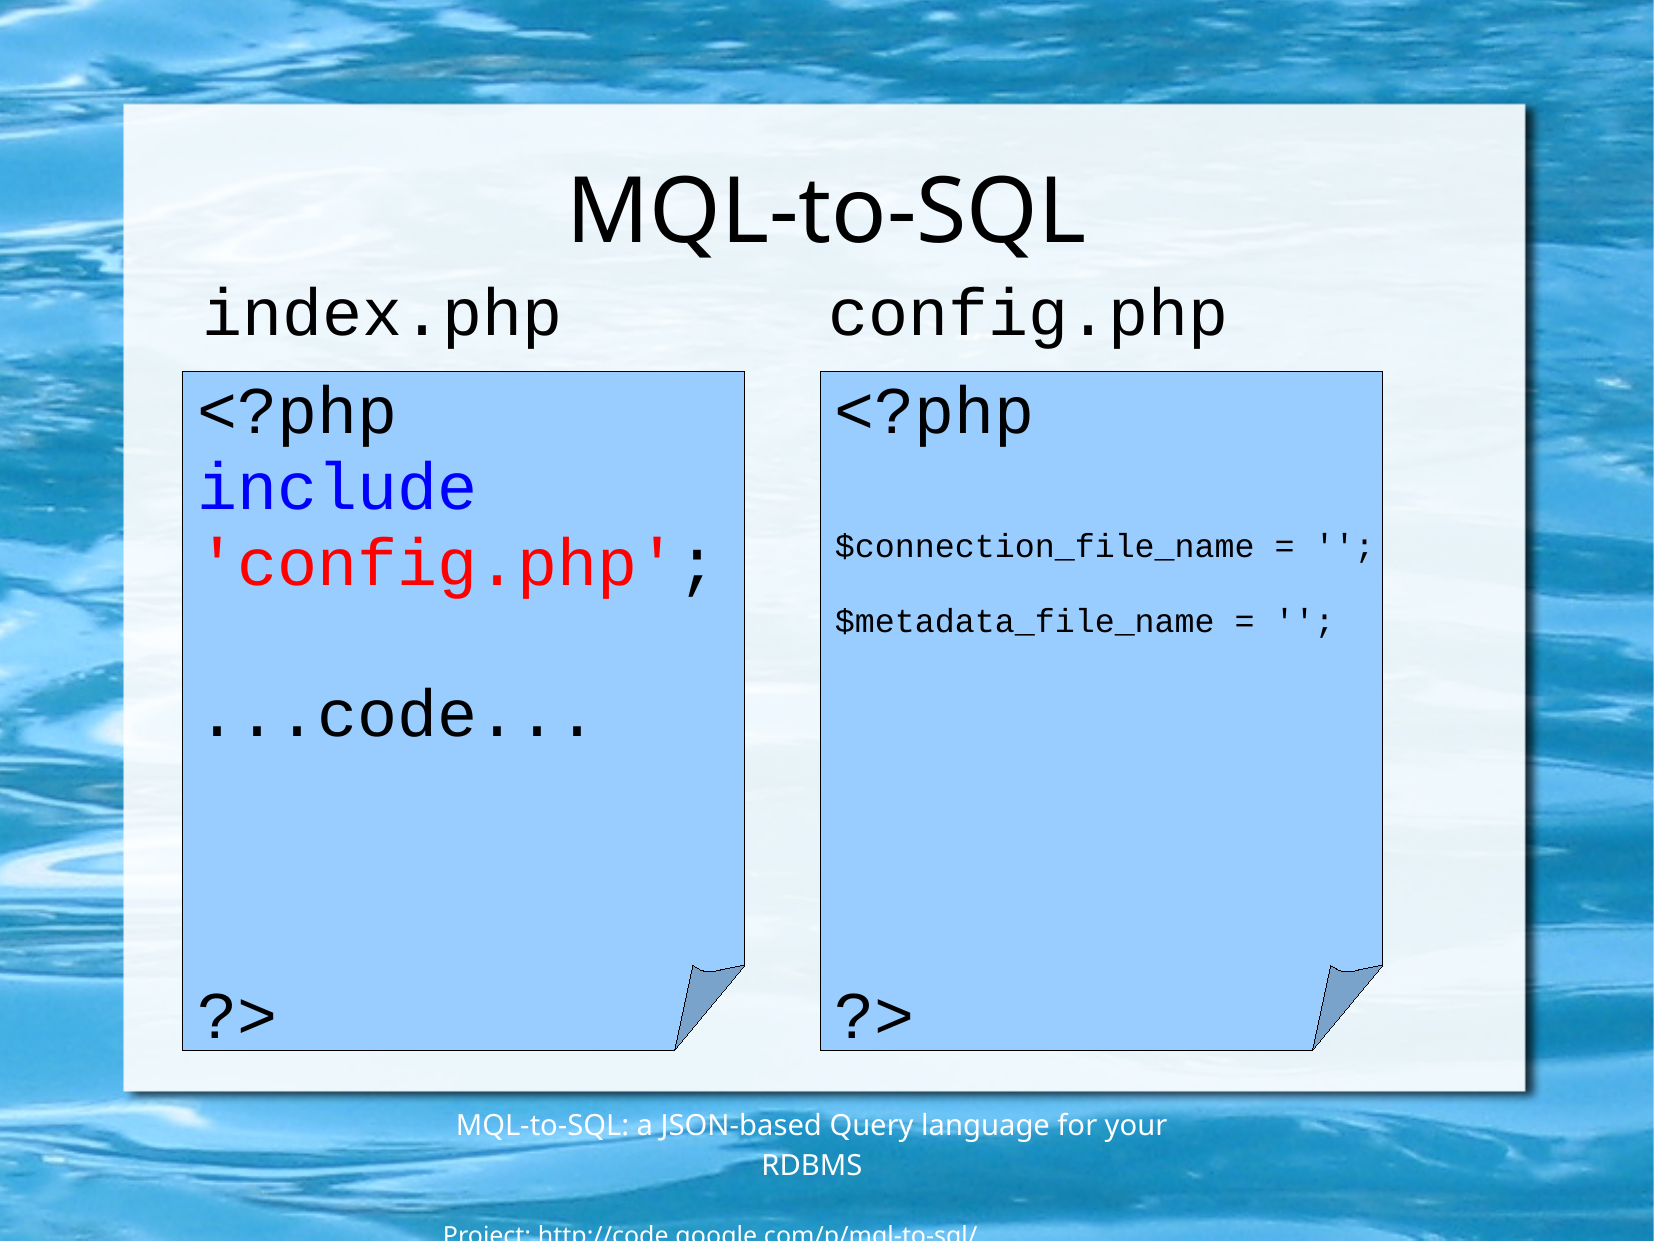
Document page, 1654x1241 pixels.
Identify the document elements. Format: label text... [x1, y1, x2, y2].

picture [861, 1232, 867, 1241]
title MQL-to-SQL [147, 118, 1506, 296]
picture [795, 1232, 802, 1241]
picture [643, 1232, 650, 1241]
picture [541, 1232, 548, 1241]
picture [447, 1228, 454, 1235]
text_box <?php $connection_file_name = ''; $metadata_file_name = ''; ?> [820, 371, 1383, 1051]
picture [876, 1232, 883, 1241]
picture [852, 1232, 859, 1241]
text_box config.php [813, 272, 1414, 363]
picture [804, 1232, 810, 1241]
text_box <?php include 'config.php'; ...code... ?> [182, 371, 745, 1051]
picture [575, 1232, 583, 1241]
picture [710, 1232, 717, 1241]
text_box index.php [187, 272, 788, 363]
picture [679, 1232, 686, 1241]
picture [780, 1232, 787, 1241]
picture [914, 1232, 921, 1241]
picture [628, 1232, 635, 1241]
picture [694, 1232, 701, 1241]
picture [827, 1232, 835, 1241]
picture [950, 1232, 957, 1241]
picture [471, 1232, 478, 1241]
picture [0, 0, 1654, 1241]
picture [725, 1232, 732, 1241]
